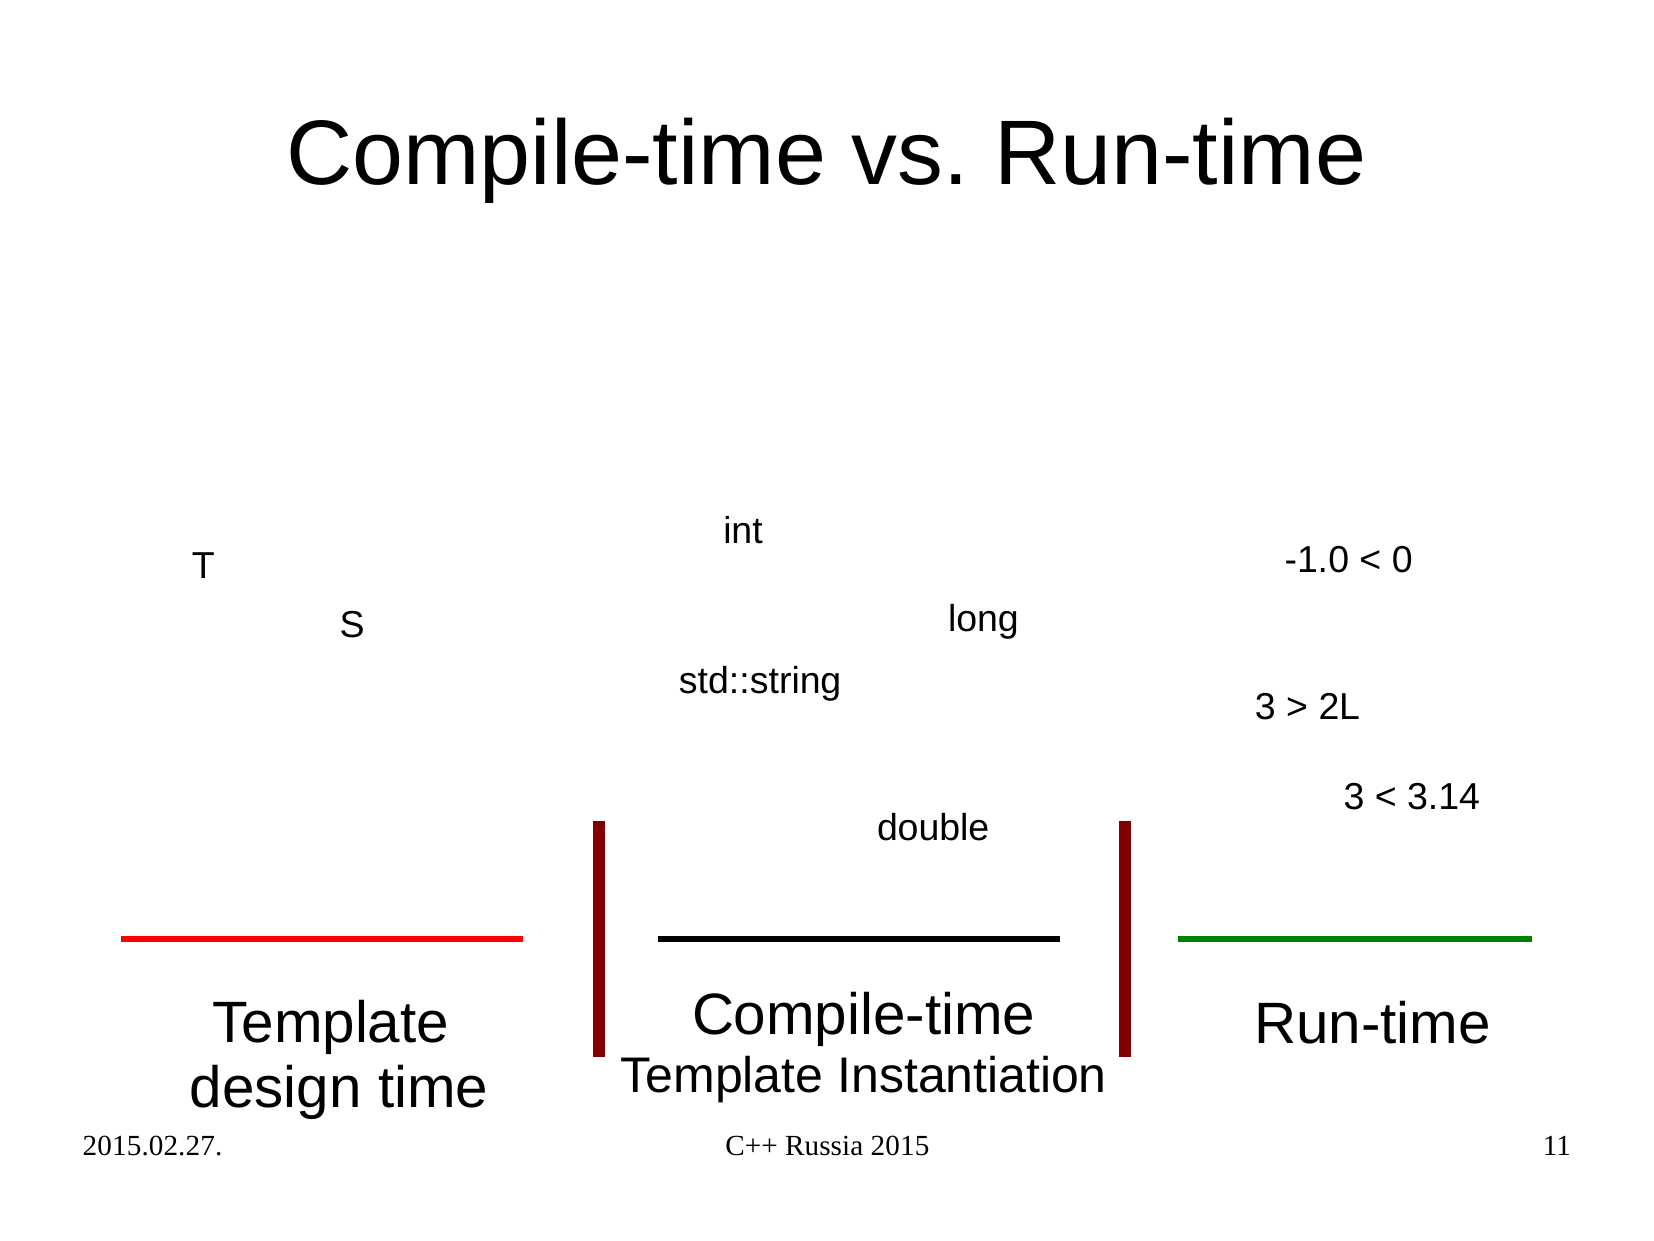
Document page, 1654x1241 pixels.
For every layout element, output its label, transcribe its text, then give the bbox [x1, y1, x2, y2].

text_box Template design time [175, 982, 504, 1131]
text_box -1.0 < 0 [1269, 531, 1428, 589]
title Compile-time vs. Run-time [82, 49, 1571, 257]
text_box std::string [664, 651, 857, 709]
text_box int [708, 501, 778, 559]
text_box Compile-time Template Instantiation [606, 974, 1123, 1166]
text_box 3 < 3.14 [1328, 767, 1495, 825]
text_box T [177, 537, 231, 595]
text_box Run-time [1239, 983, 1506, 1063]
text_box long [933, 590, 1034, 648]
text_box S [324, 596, 380, 656]
text_box 3 > 2L [1240, 678, 1376, 736]
text_box double [862, 799, 1004, 857]
